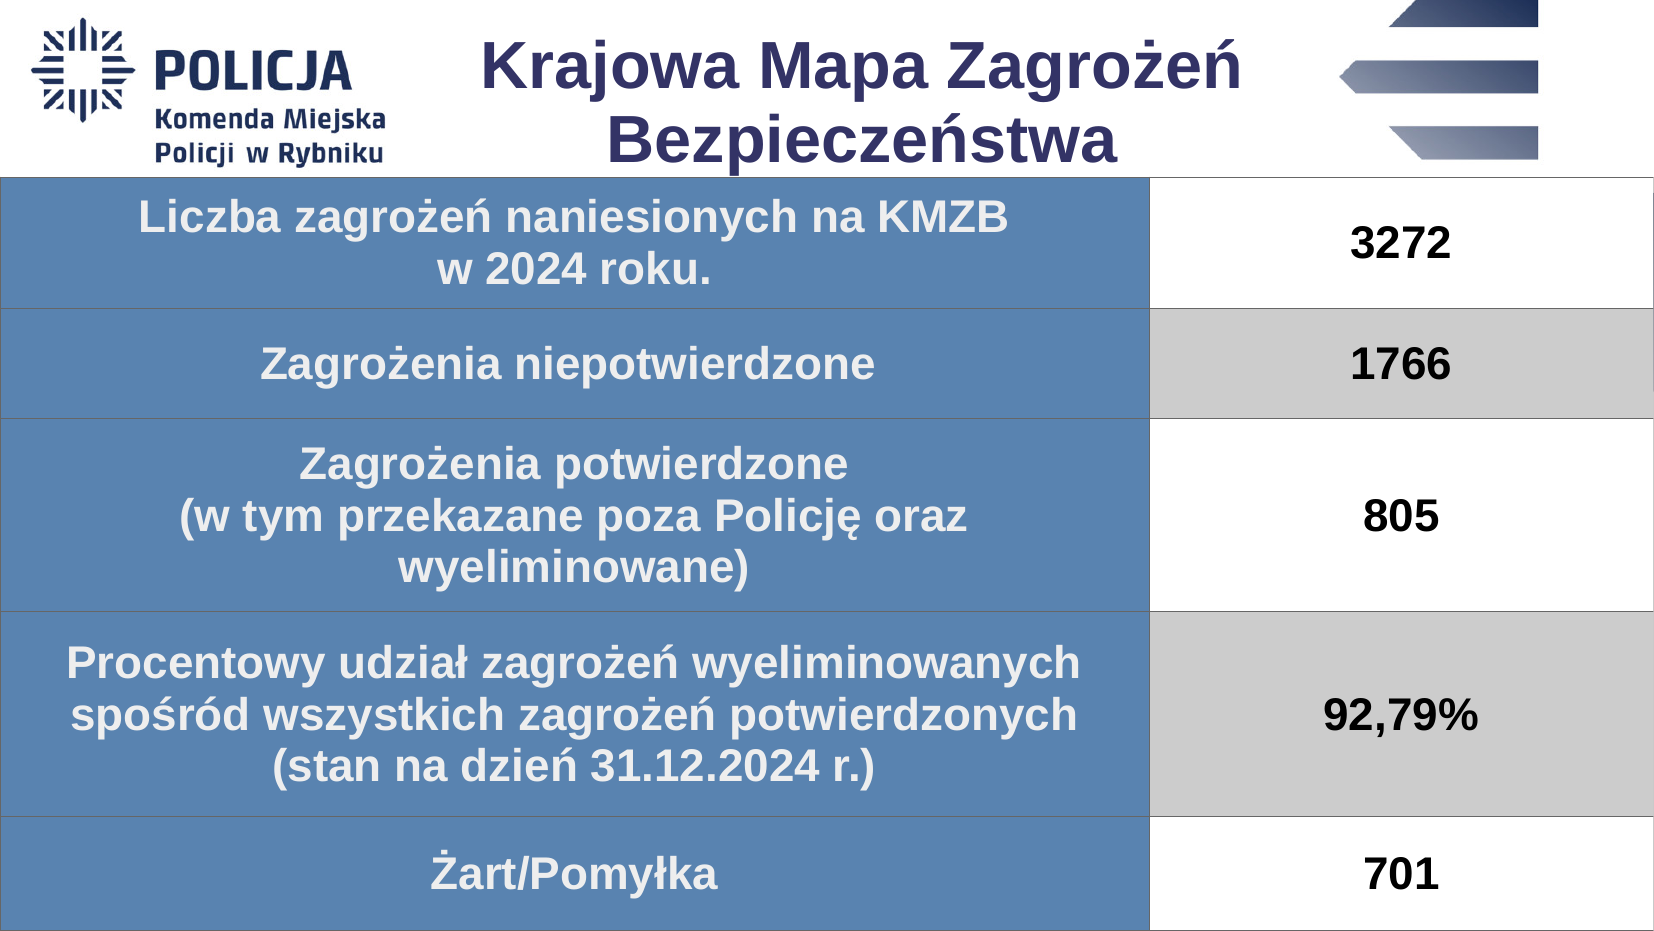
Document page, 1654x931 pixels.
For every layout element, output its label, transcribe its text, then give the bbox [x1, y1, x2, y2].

table_cell 1766 [1150, 309, 1653, 418]
table_header 3272 [1150, 178, 1653, 308]
table_cell 805 [1150, 419, 1653, 611]
table_cell Zagrożenia niepotwierdzone [1, 309, 1149, 418]
title Krajowa Mapa Zagrożeń Bezpieczeństwa [118, 27, 1607, 177]
table_cell 92,79% [1150, 612, 1653, 816]
picture [0, 0, 1654, 177]
table_cell Zagrożenia potwierdzone (w tym przekazane poza Policję oraz wyeliminowane) [1, 419, 1149, 611]
table_header Liczba zagrożeń naniesionych na KMZB w 2024 roku. [1, 178, 1149, 308]
table_cell Procentowy udział zagrożeń wyeliminowanych spośród wszystkich zagrożeń potwierdzonych (stan na dzień 31.12.2024 r.) [1, 612, 1149, 816]
table_cell Żart/Pomyłka [1, 817, 1149, 930]
table_cell 701 [1150, 817, 1653, 930]
